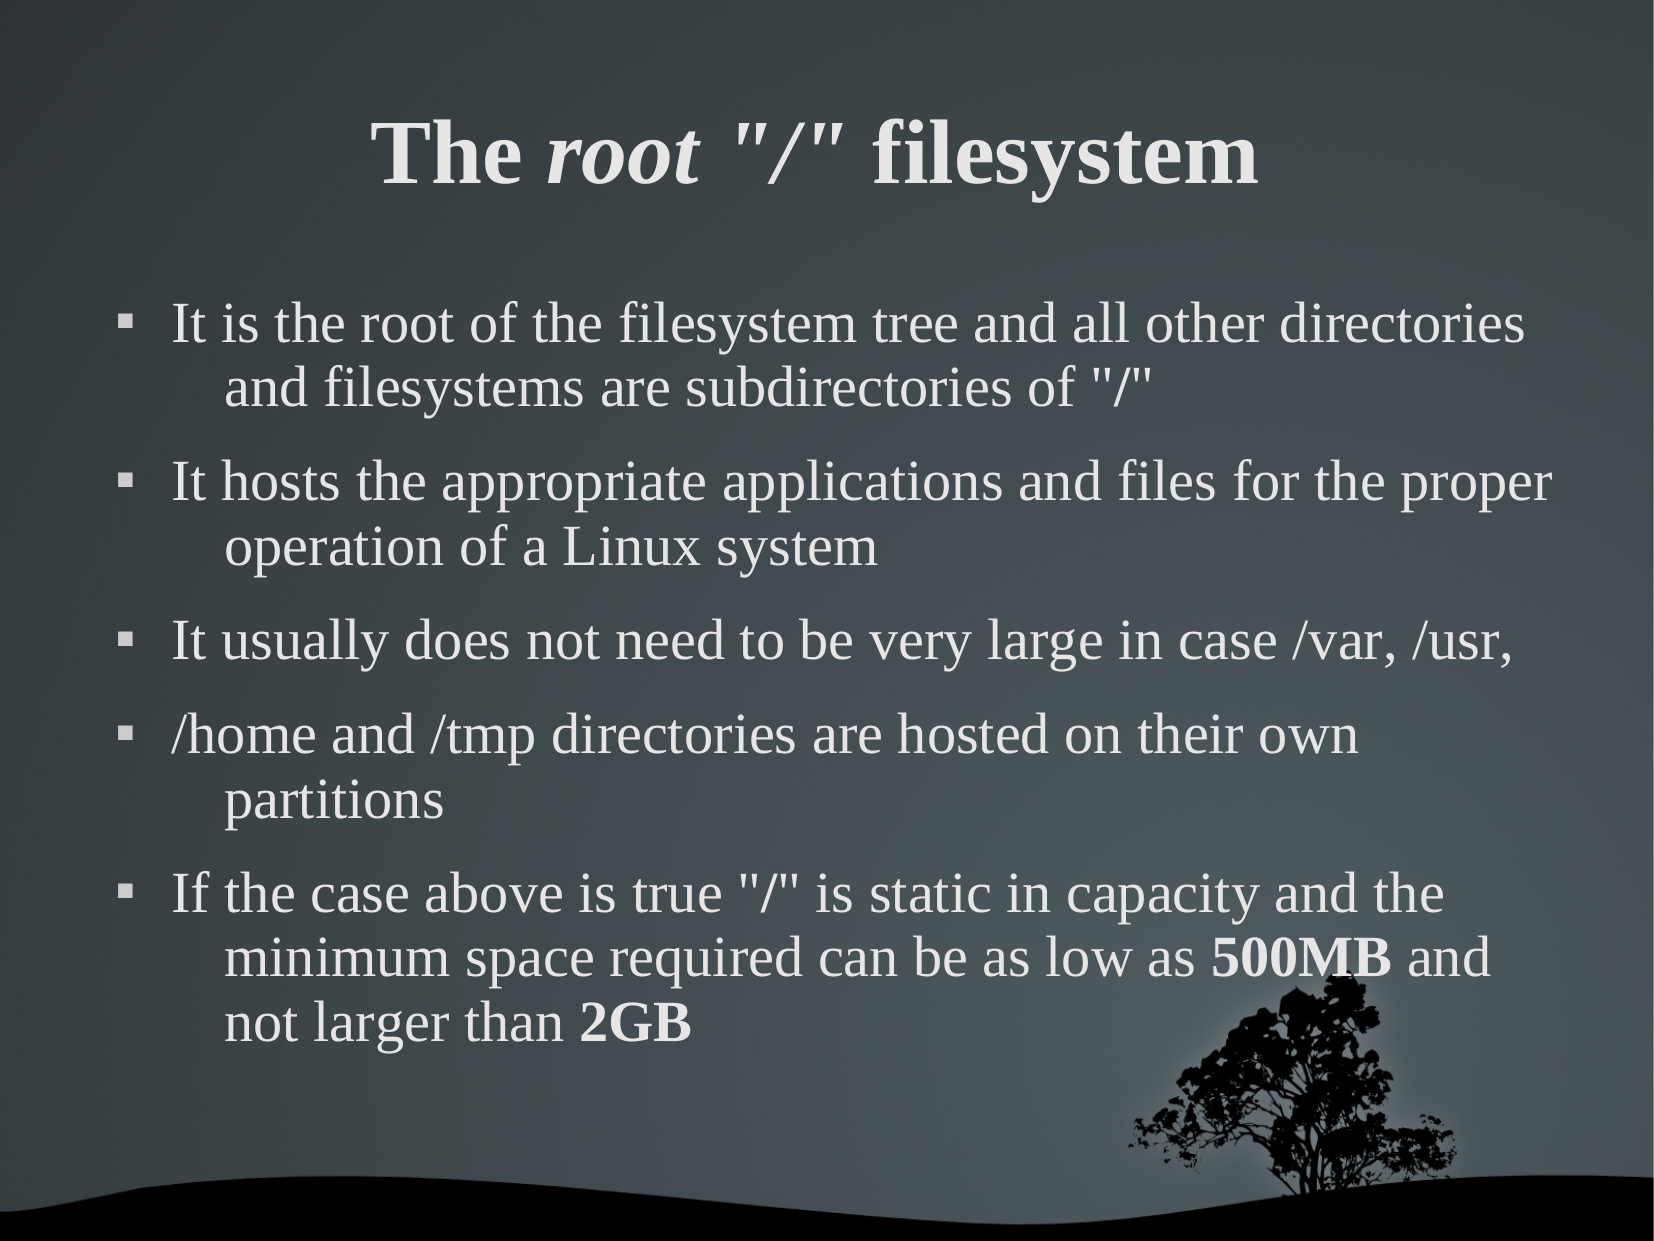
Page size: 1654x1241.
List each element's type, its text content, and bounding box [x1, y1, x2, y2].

title The root "/" filesystem [82, 49, 1571, 257]
list It is the root of the filesystem tree and all other directories and filesystems are subdirectories of "/" It hosts the appropriate applications and files for the proper operation of a Linux system It usually does not need to be very large in case /var, /usr, /home and /tmp directories are hosted on their own partitions If the case above is true "/" is static in capacity and the minimum space required can be as low as 500ΜΒ and not larger than 2GB [82, 290, 1571, 1138]
picture [0, 0, 1654, 1241]
